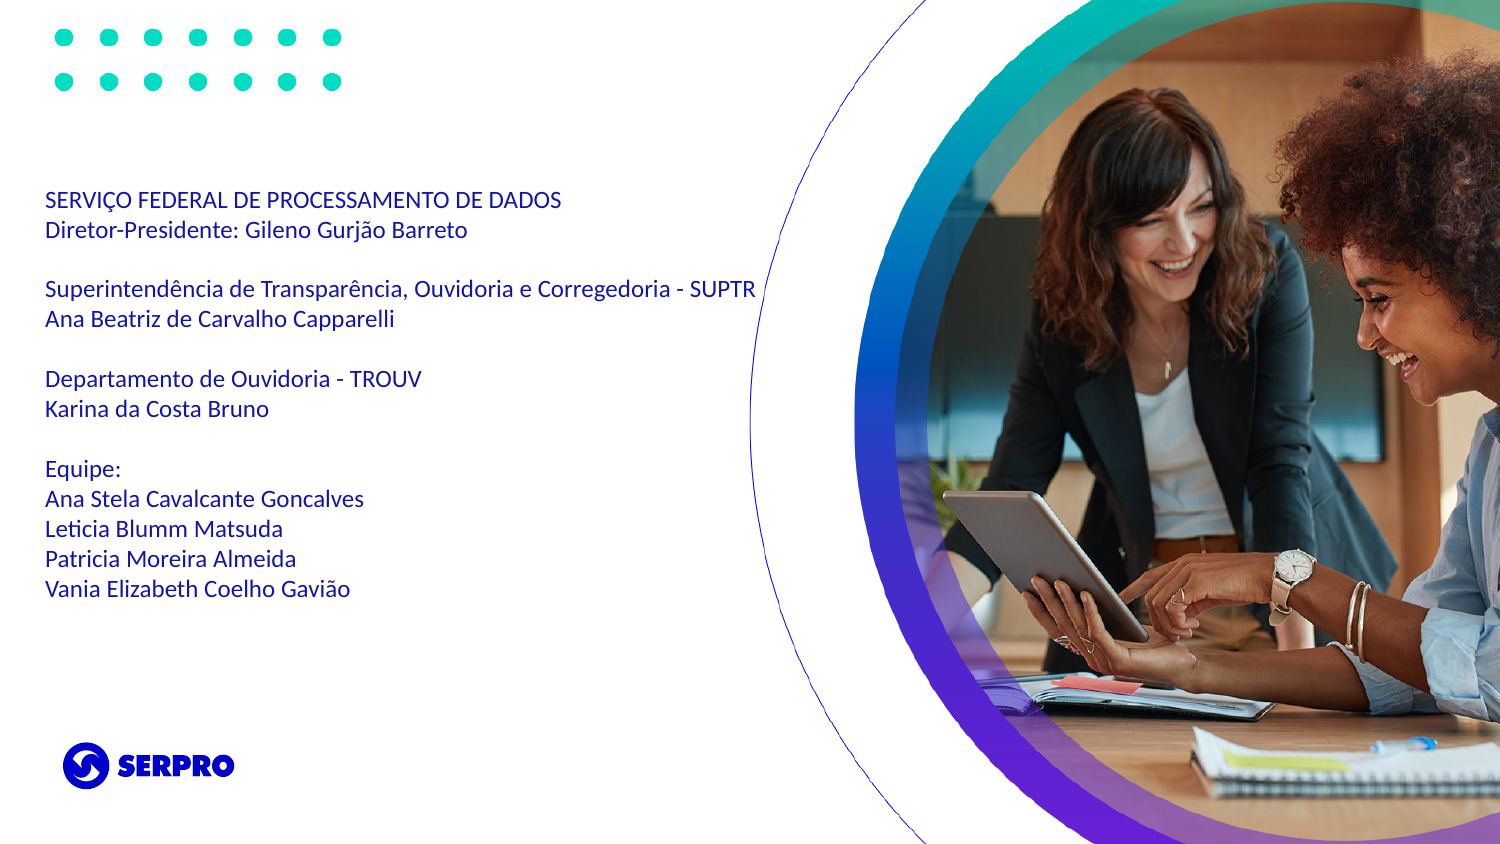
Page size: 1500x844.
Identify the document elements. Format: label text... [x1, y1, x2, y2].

text_box SERVIÇO FEDERAL DE PROCESSAMENTO DE DADOS Diretor-Presidente: Gileno Gurjão Barreto Superintendência de Transparência, Ouvidoria e Corregedoria - SUPTR Ana Beatriz de Carvalho Capparelli Departamento de Ouvidoria - TROUV Karina da Costa Bruno Equipe: Ana Stela Cavalcante Goncalves Leticia Blumm Matsuda Patricia Moreira Almeida Vania Elizabeth Coelho Gavião [45, 183, 1163, 766]
picture [0, 0, 1500, 844]
